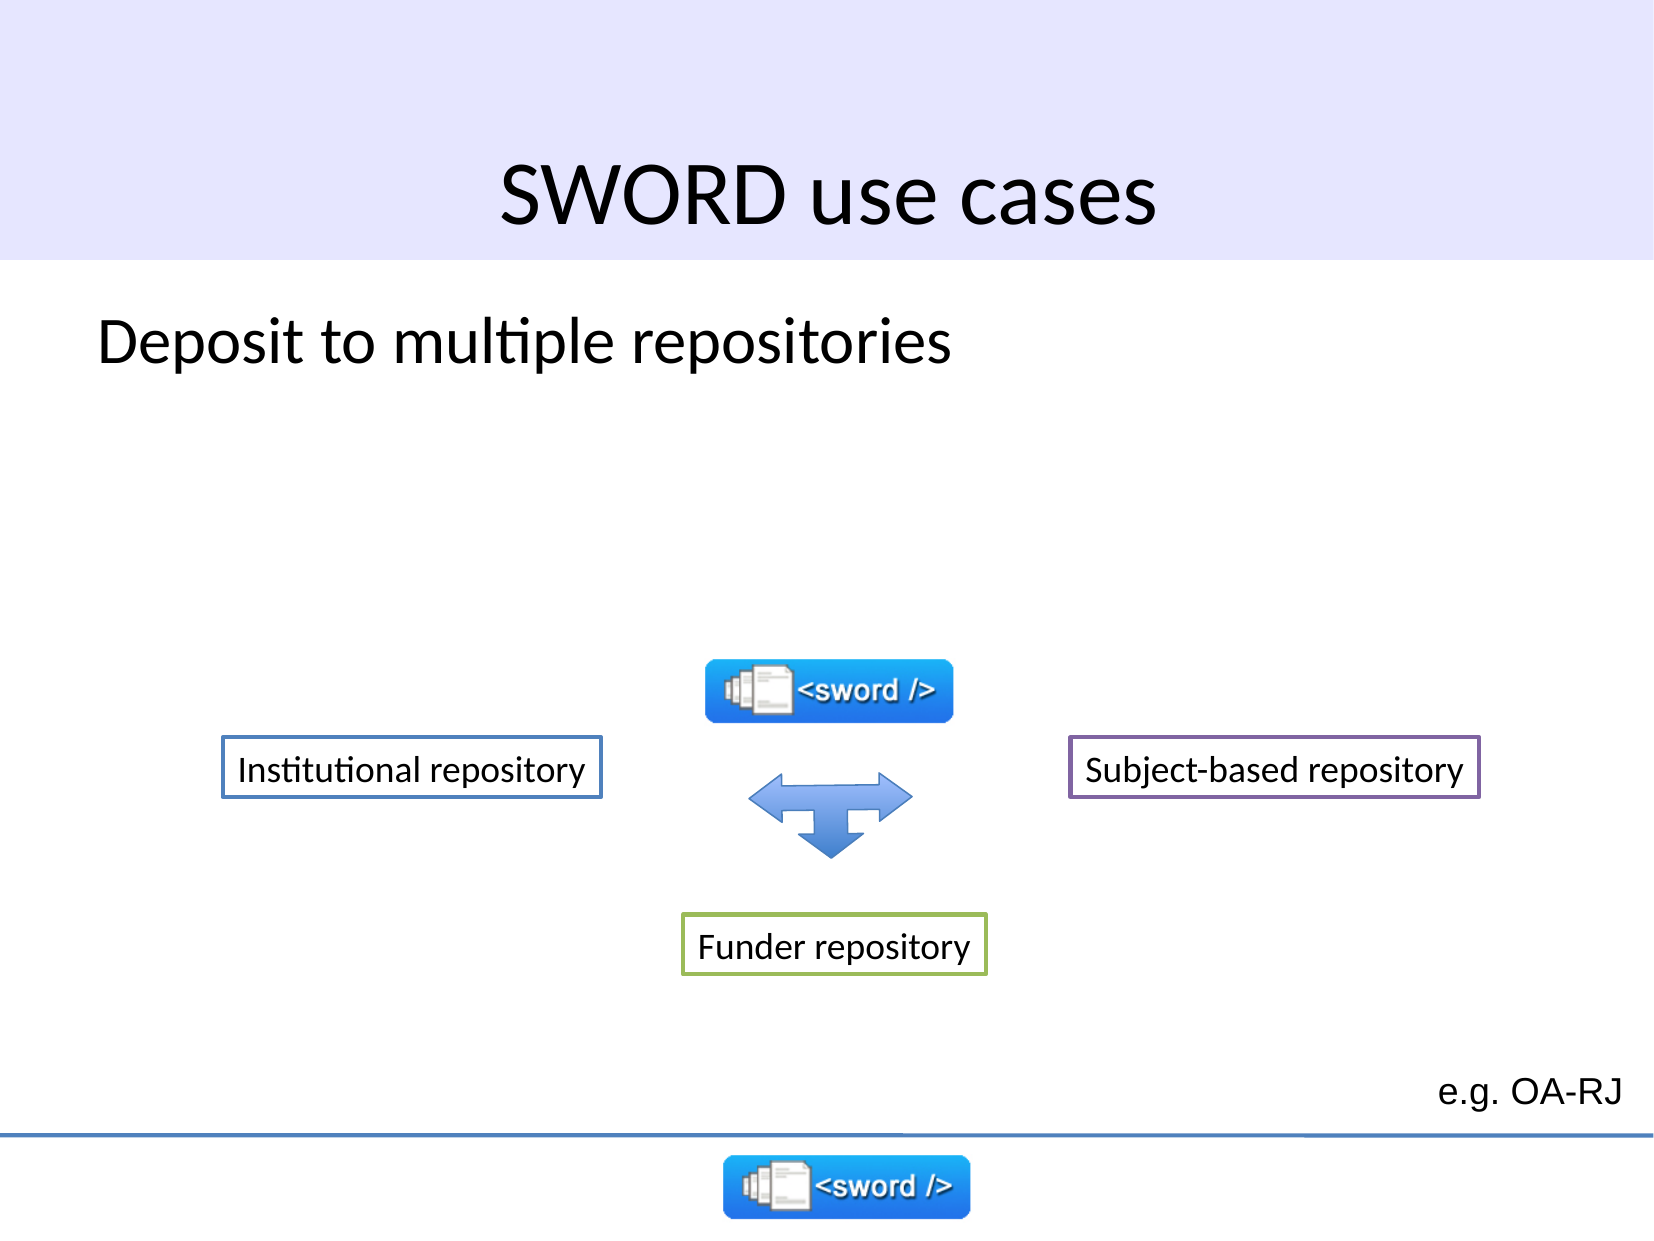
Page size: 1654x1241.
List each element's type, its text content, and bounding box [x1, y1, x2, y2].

text_box e.g. OA-RJ [1423, 1062, 1639, 1120]
picture [704, 658, 956, 727]
text_box Funder repository [683, 914, 986, 975]
list Deposit to multiple repositories [82, 289, 1571, 1108]
text_box SWORD use cases [397, 148, 1263, 256]
text_box Subject-based repository [1070, 737, 1480, 798]
text_box [749, 772, 913, 859]
picture [722, 1154, 973, 1223]
text_box Institutional repository [222, 737, 601, 798]
